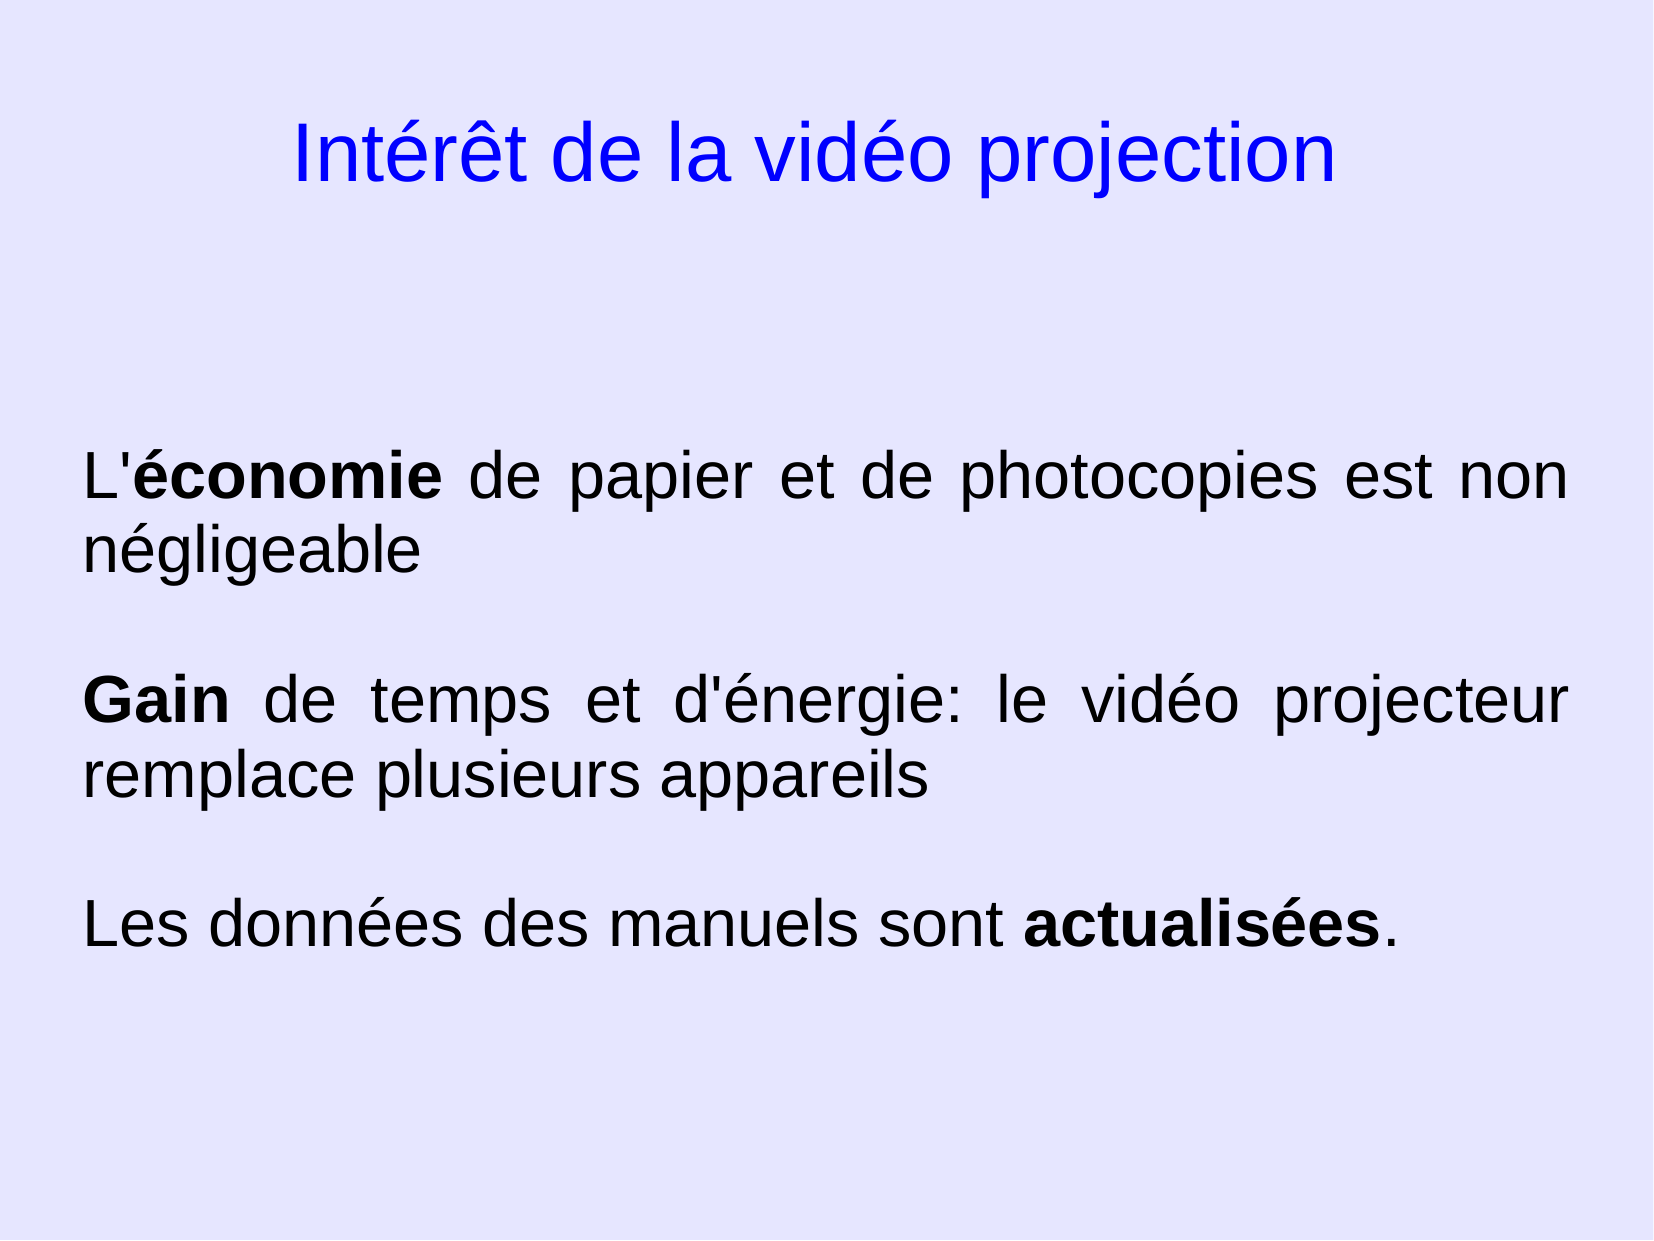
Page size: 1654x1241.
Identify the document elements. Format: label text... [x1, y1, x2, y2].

title Intérêt de la vidéo projection [82, 56, 1571, 250]
subtitle L'économie de papier et de photocopies est non négligeable Gain de temps et d'énergie: le vidéo projecteur remplace plusieurs appareils Les données des manuels sont actualisées. [82, 297, 1571, 1102]
